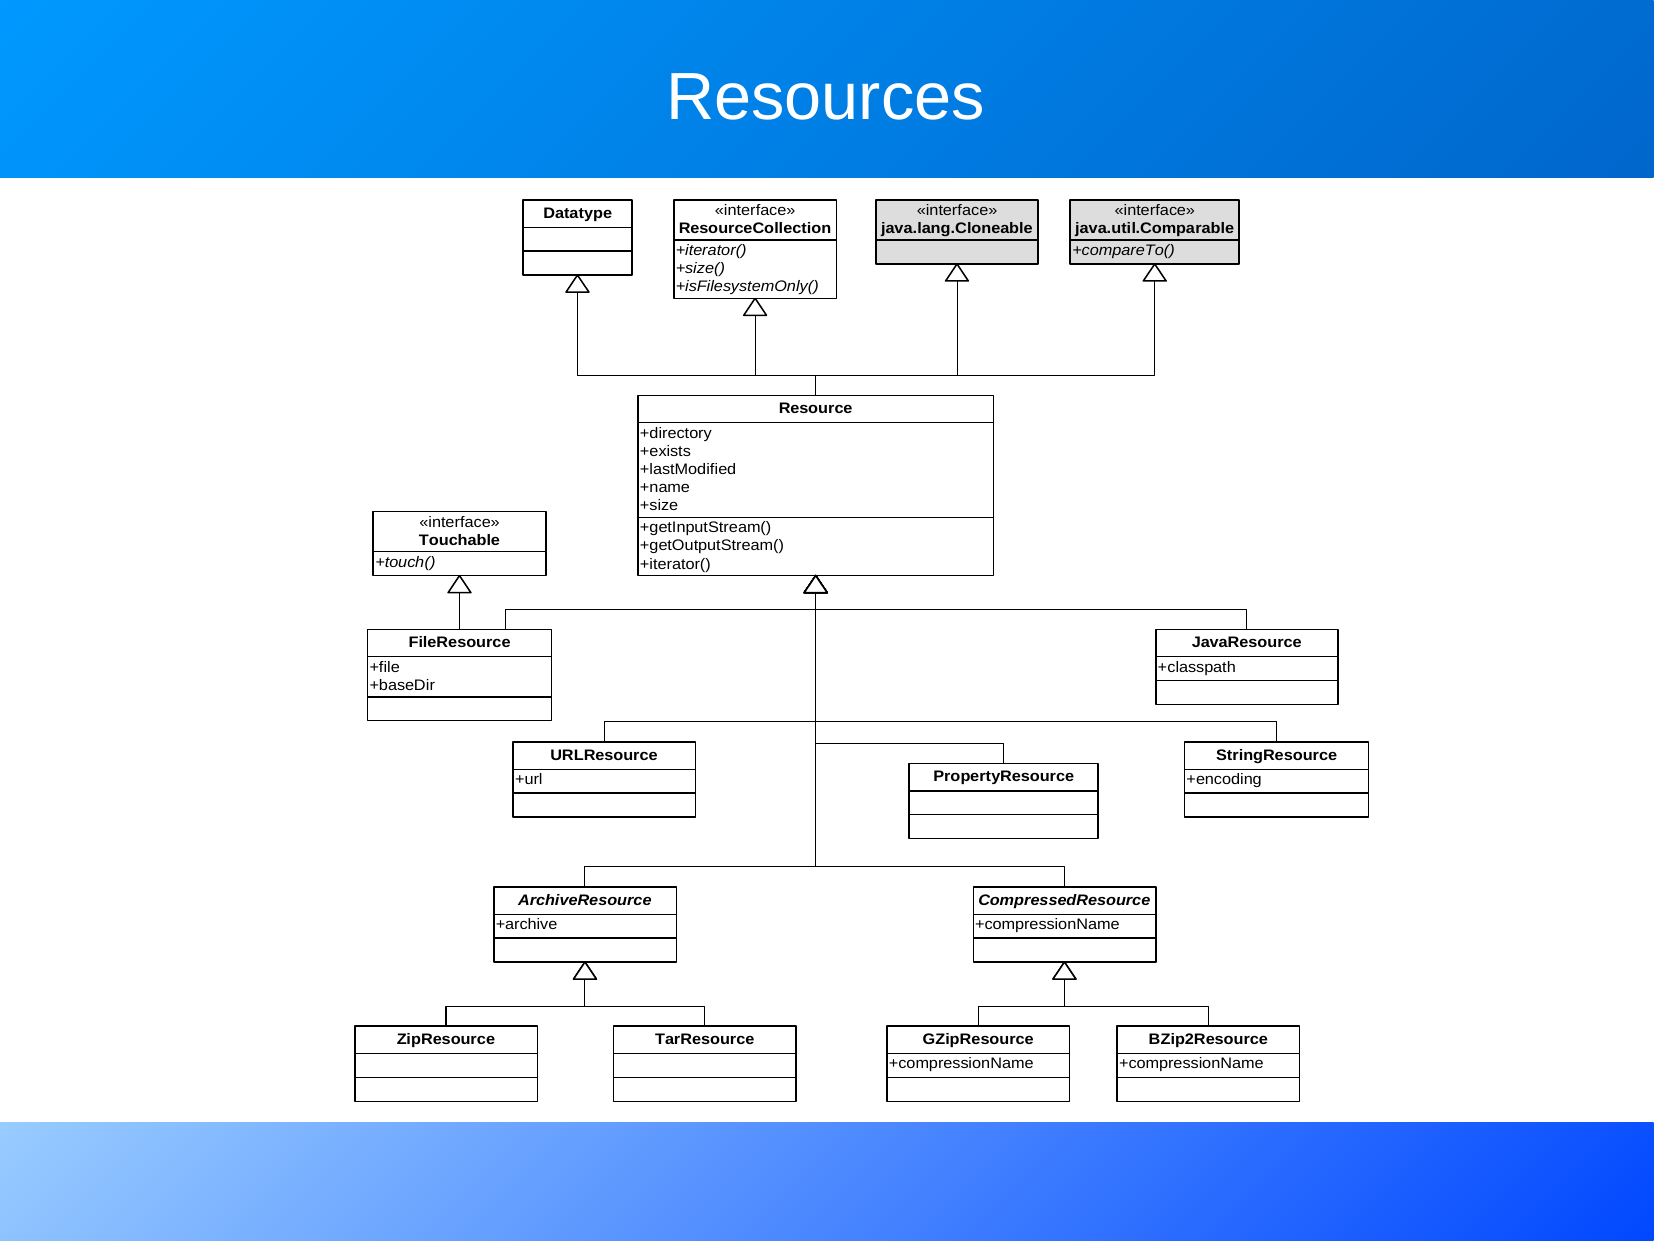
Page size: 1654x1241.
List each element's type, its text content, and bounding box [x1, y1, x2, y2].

title Resources [162, 59, 1489, 148]
picture [351, 197, 1372, 1105]
